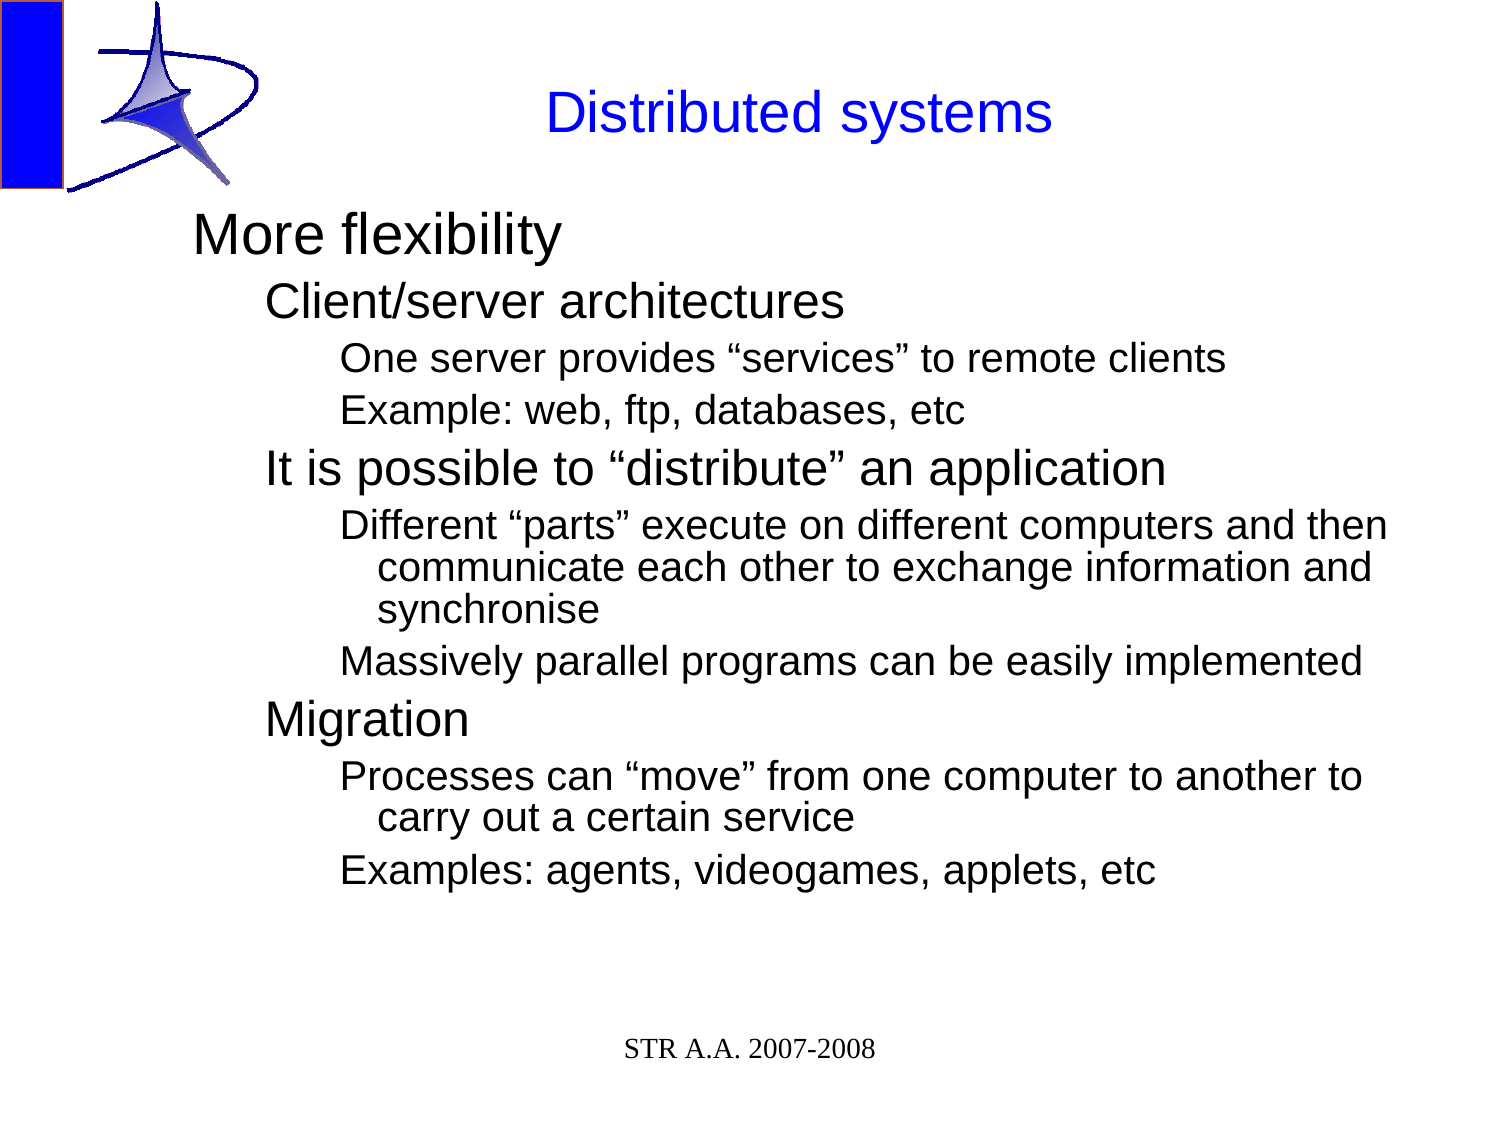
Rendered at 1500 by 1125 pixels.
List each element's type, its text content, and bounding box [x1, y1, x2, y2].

list More flexibility Client/server architectures One server provides “services” to remote clients Example: web, ftp, databases, etc It is possible to “distribute” an application Different “parts” execute on different computers and then communicate each other to exchange information and synchronise Massively parallel programs can be easily implemented Migration Processes can “move” from one computer to another to carry out a certain service Examples: agents, videogames, applets, etc [174, 199, 1425, 963]
picture [62, 0, 263, 197]
title Distributed systems [174, 61, 1425, 164]
